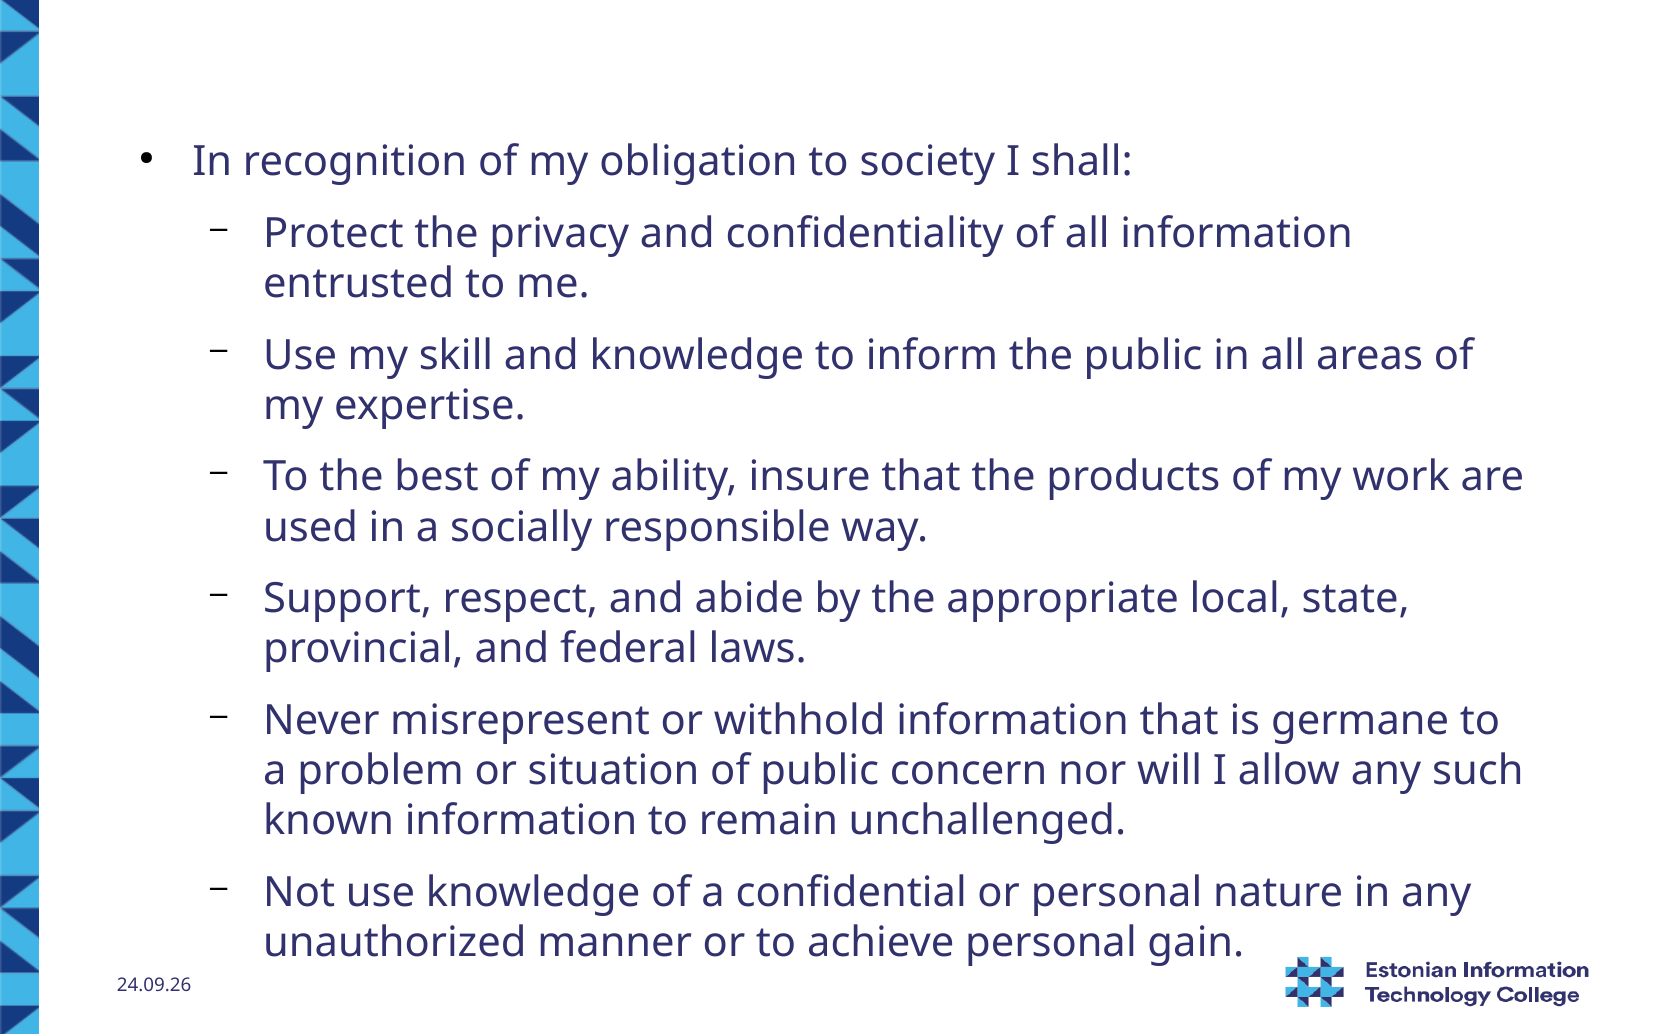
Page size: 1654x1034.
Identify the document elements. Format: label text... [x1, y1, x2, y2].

list In recognition of my obligation to society I shall: Protect the privacy and confidentiality of all information entrusted to me. Use my skill and knowledge to inform the public in all areas of my expertise. To the best of my ability, insure that the products of my work are used in a socially responsible way. Support, respect, and abide by the appropriate local, state, provincial, and federal laws. Never misrepresent or withhold information that is germane to a problem or situation of public concern nor will I allow any such known information to remain unchallenged. Not use knowledge of a confidential or personal nature in any unauthorized manner or to achieve personal gain. [121, 133, 1534, 951]
